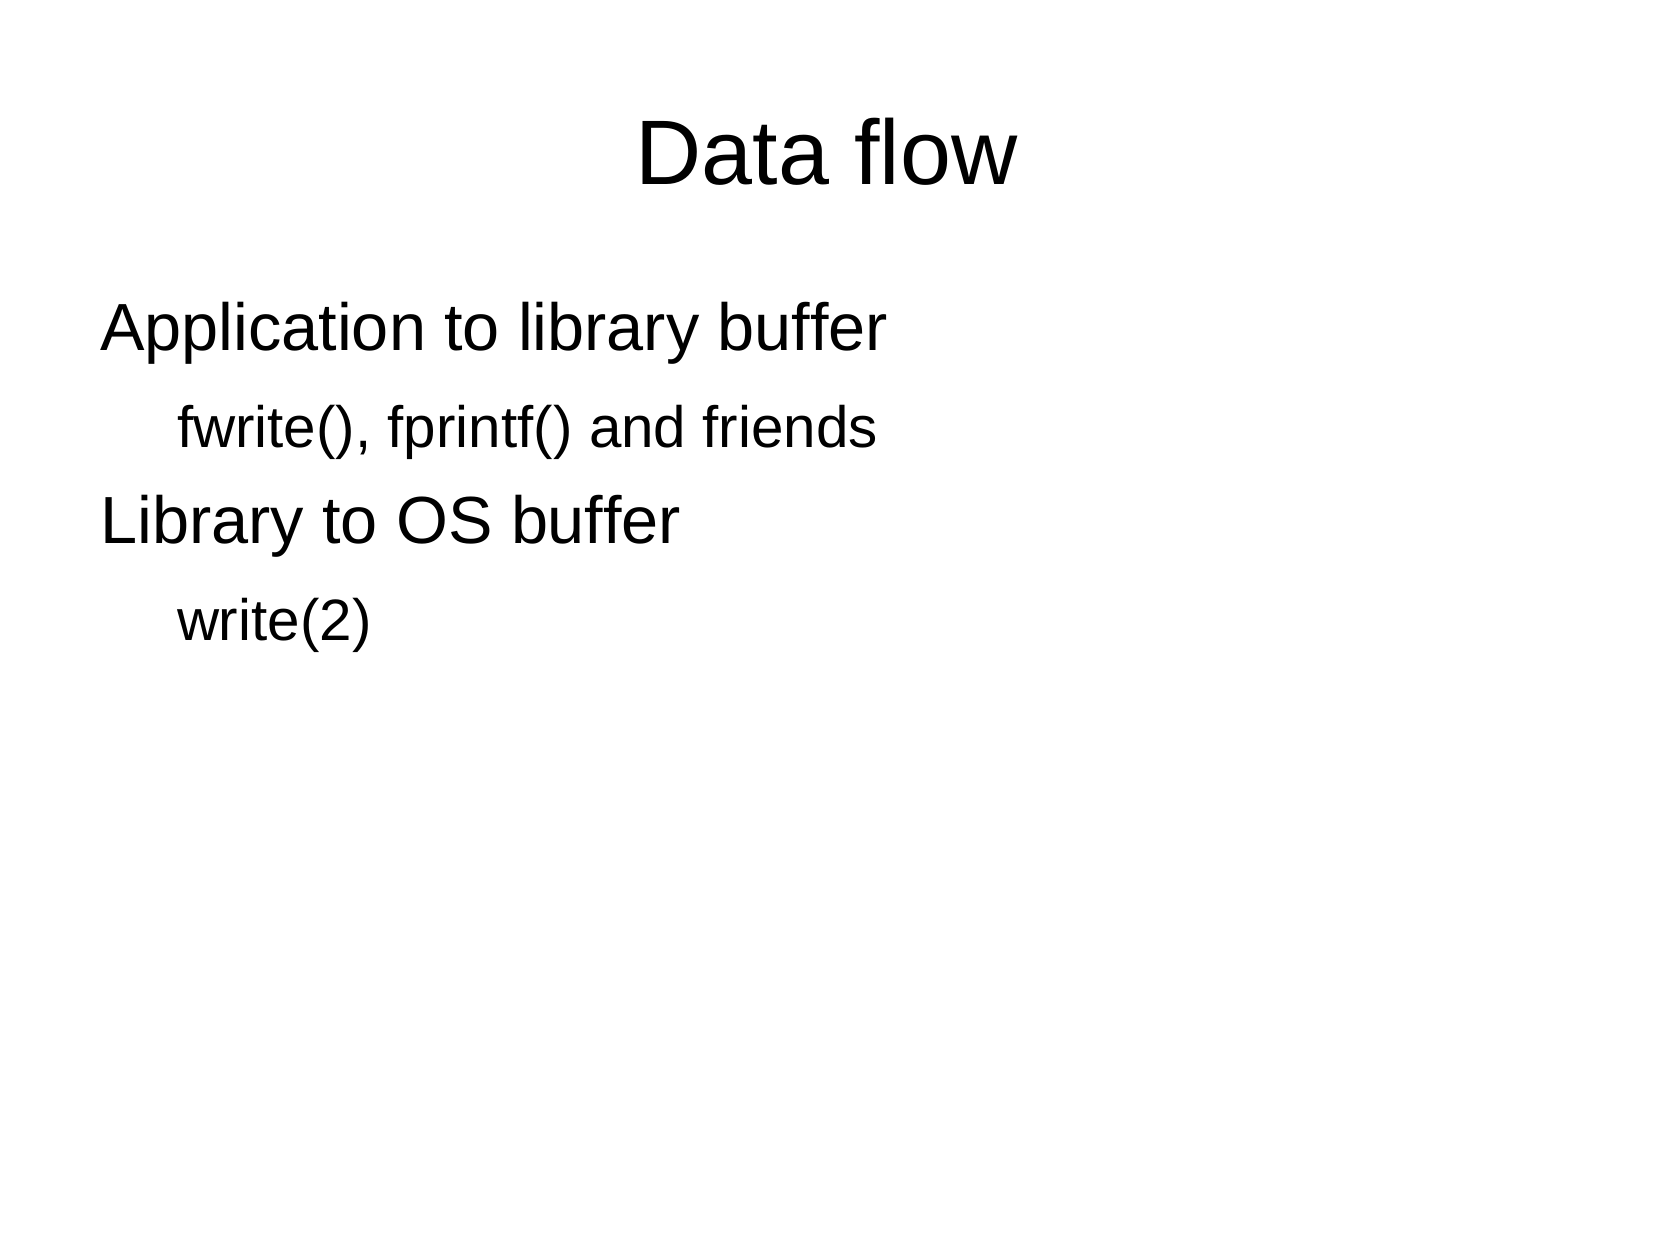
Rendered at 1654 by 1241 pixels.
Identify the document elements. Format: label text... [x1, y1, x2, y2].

title Data flow [82, 56, 1571, 250]
list Application to library buffer fwrite(), fprintf() and friends Library to OS buffer write(2) [82, 290, 1571, 1094]
